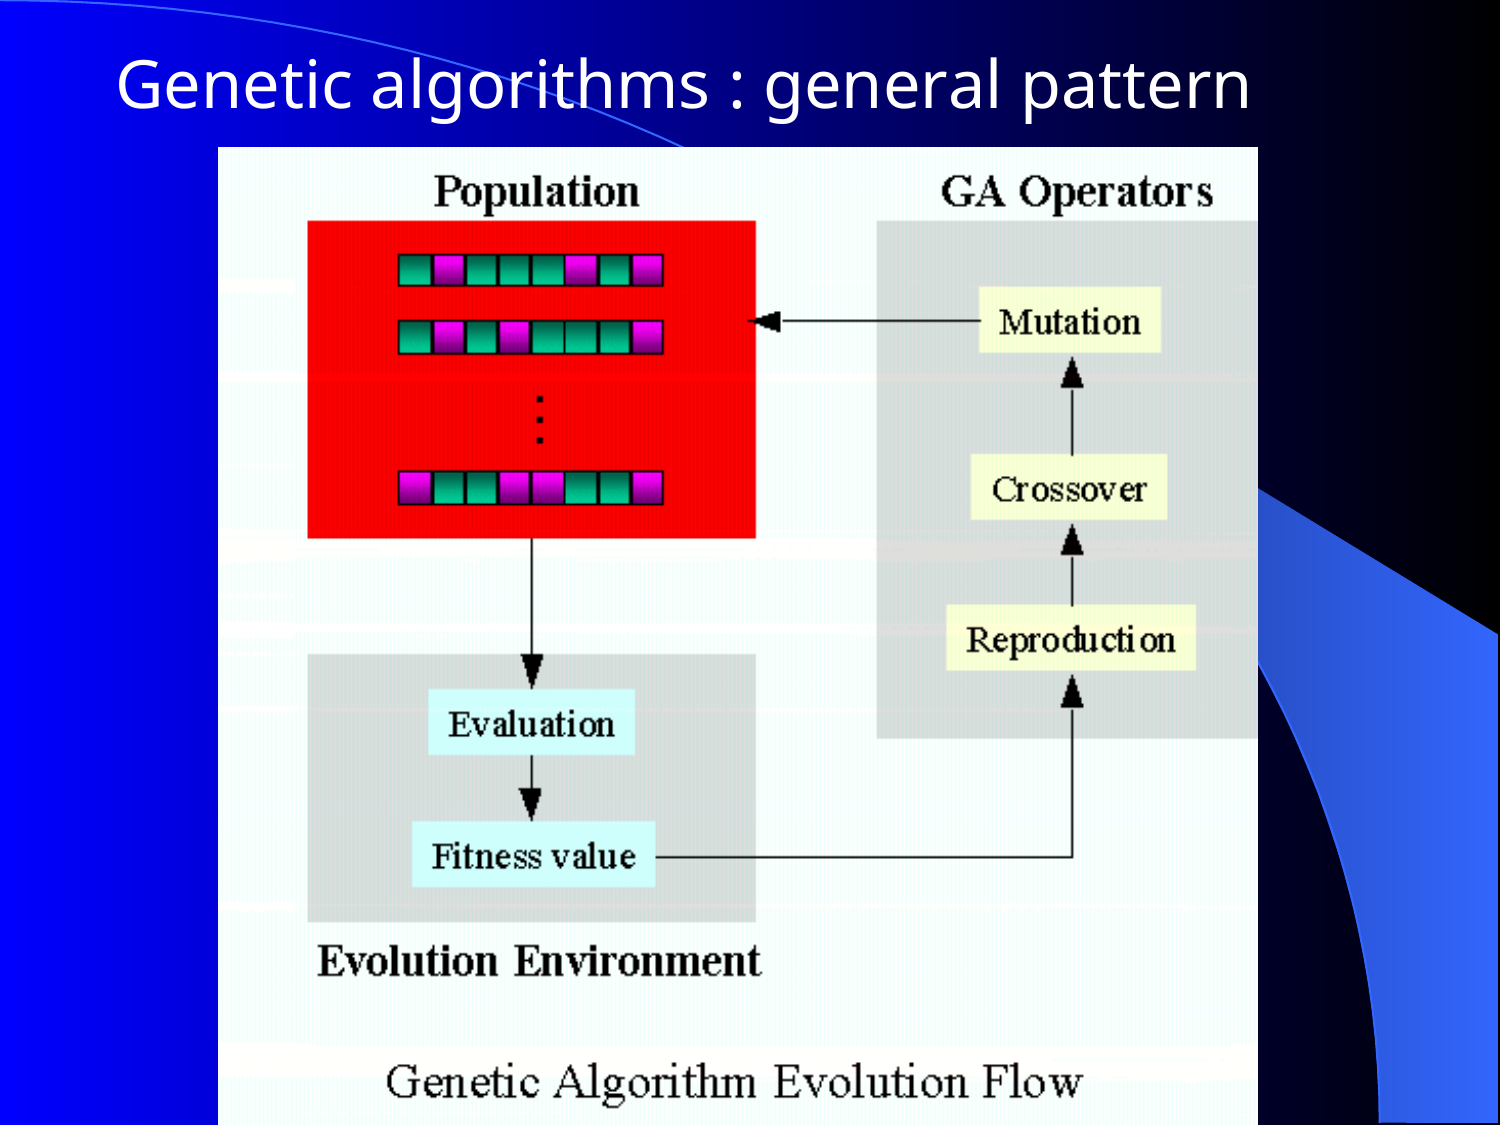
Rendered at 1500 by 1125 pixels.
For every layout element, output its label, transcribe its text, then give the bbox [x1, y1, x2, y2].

text_box Genetic algorithms : general pattern [100, 29, 1357, 126]
picture [218, 147, 1258, 1125]
